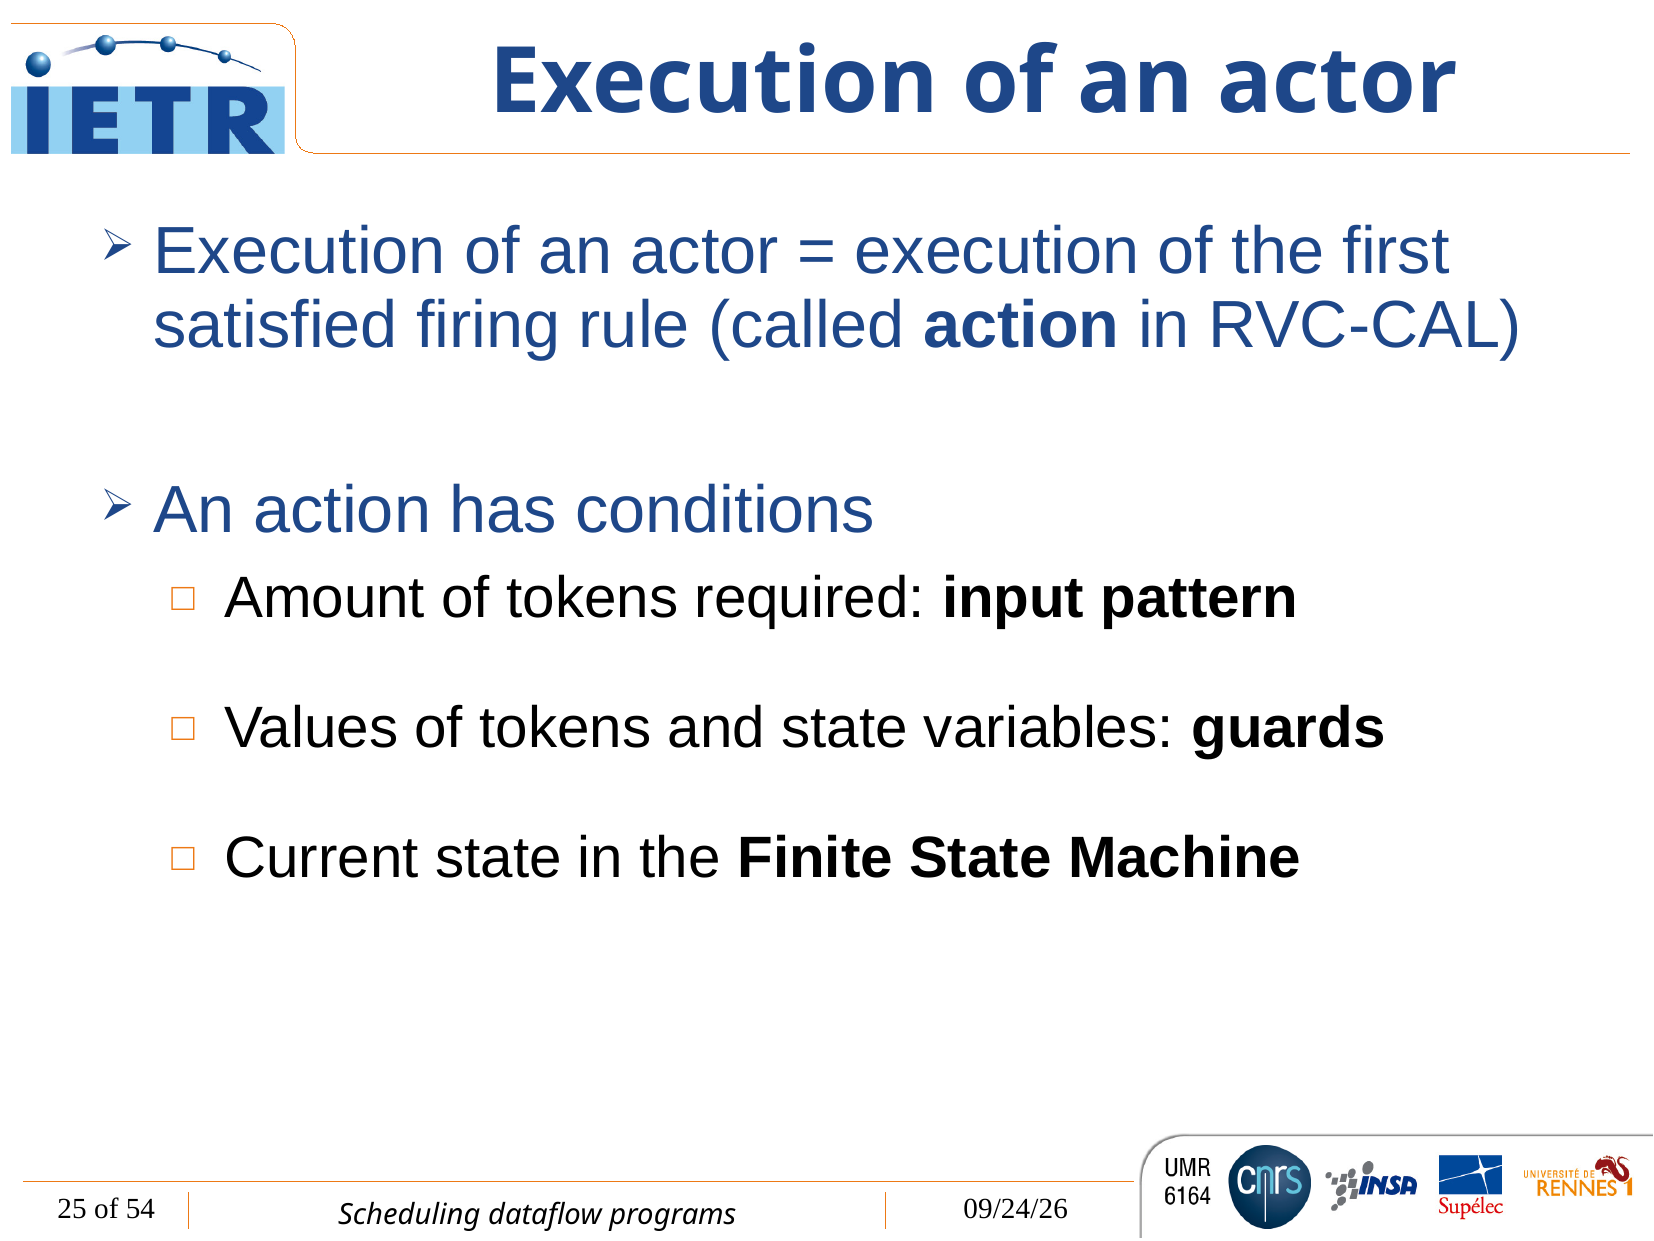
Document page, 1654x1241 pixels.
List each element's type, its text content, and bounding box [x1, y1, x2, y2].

list Execution of an actor = execution of the first satisfied firing rule (called action in RVC-CAL) An action has conditions Amount of tokens required: input pattern Values of tokens and state variables: guards Current state in the Finite State Machine [82, 212, 1619, 1032]
title Execution of an actor [295, 7, 1654, 147]
picture [1139, 1133, 1653, 1238]
picture [11, 35, 285, 154]
